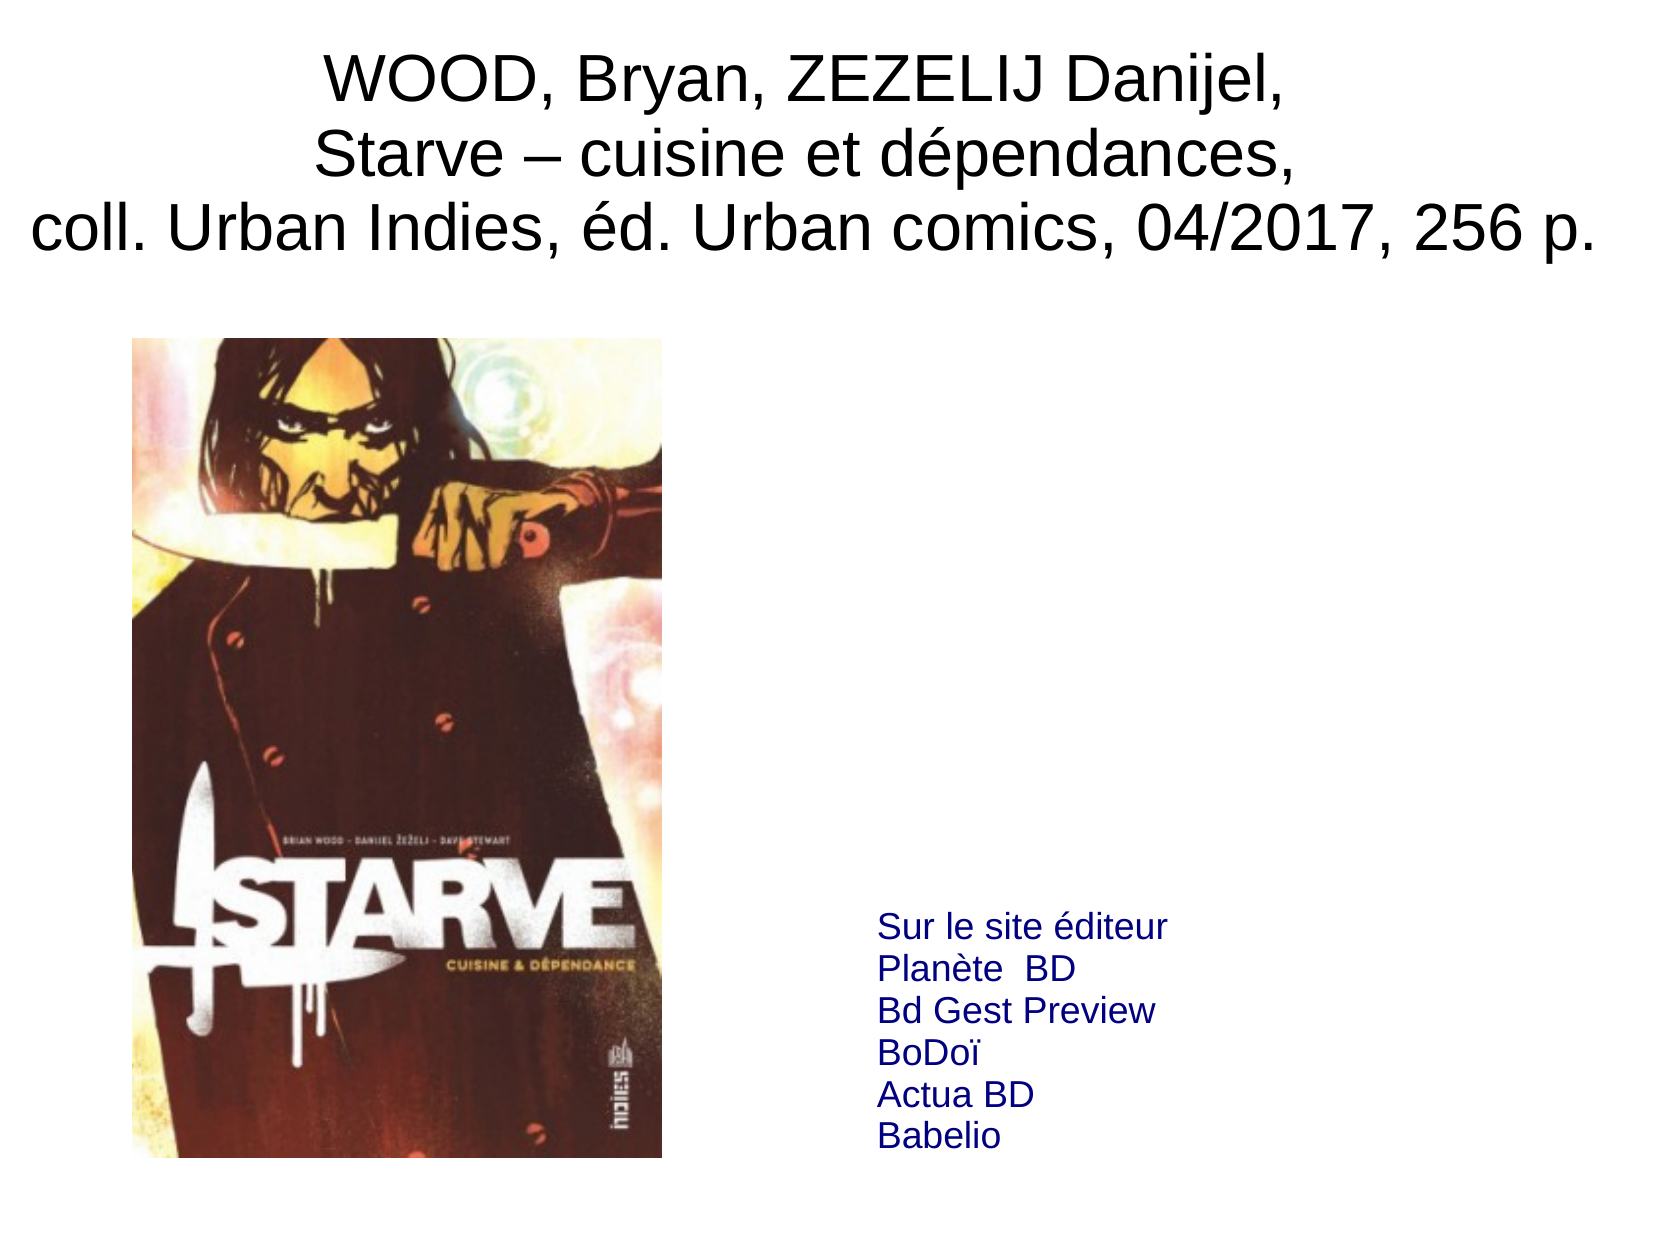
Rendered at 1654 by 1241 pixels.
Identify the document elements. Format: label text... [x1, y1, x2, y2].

picture [132, 338, 662, 1158]
text_box Sur le site éditeur Planète BD Bd Gest Preview BoDoï Actua BD Babelio [862, 897, 1642, 1207]
title WOOD, Bryan, ZEZELIJ Danijel, Starve – cuisine et dépendances, coll. Urban Indies, éd. Urban comics, 04/2017, 256 p. [0, 3, 1630, 303]
